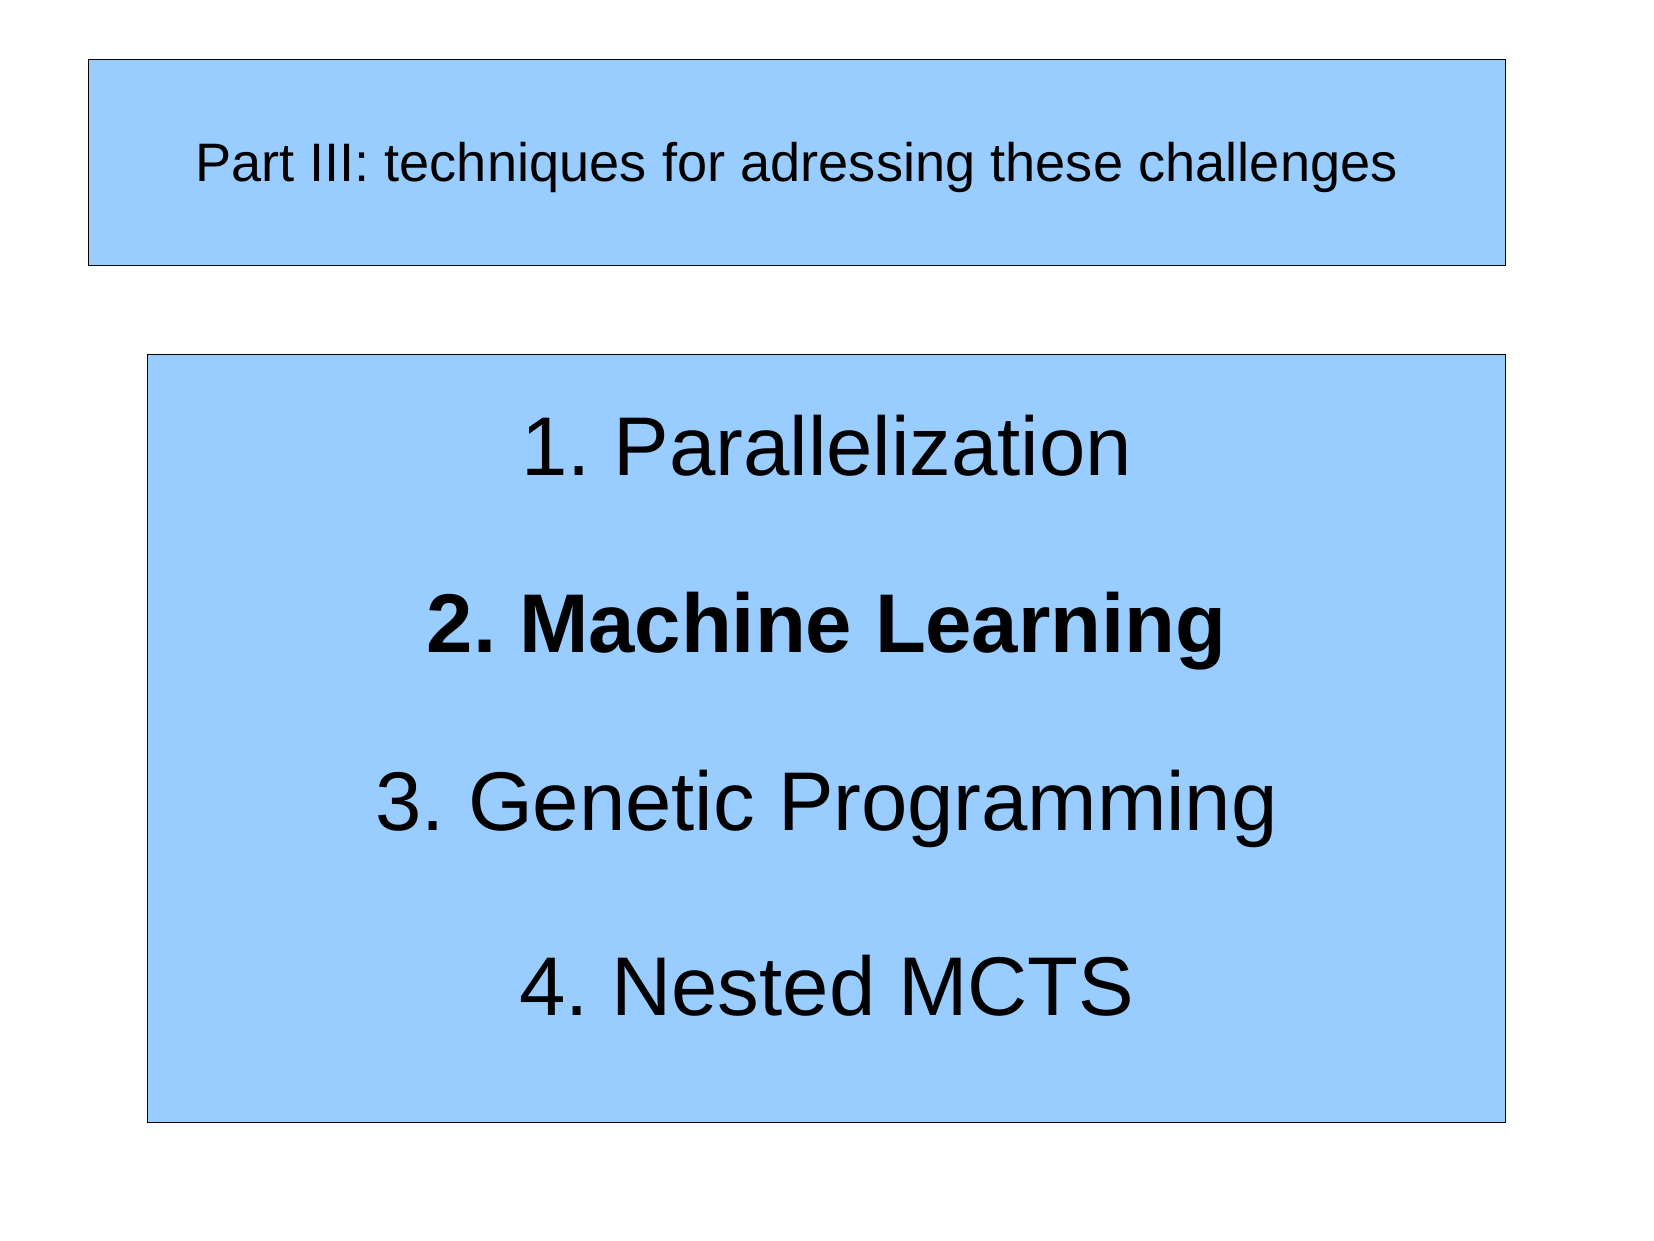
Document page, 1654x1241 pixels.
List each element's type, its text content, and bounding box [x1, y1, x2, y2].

text_box Part III: techniques for adressing these challenges [88, 59, 1506, 266]
text_box 1. Parallelization 2. Machine Learning 3. Genetic Programming 4. Nested MCTS [147, 354, 1506, 1123]
